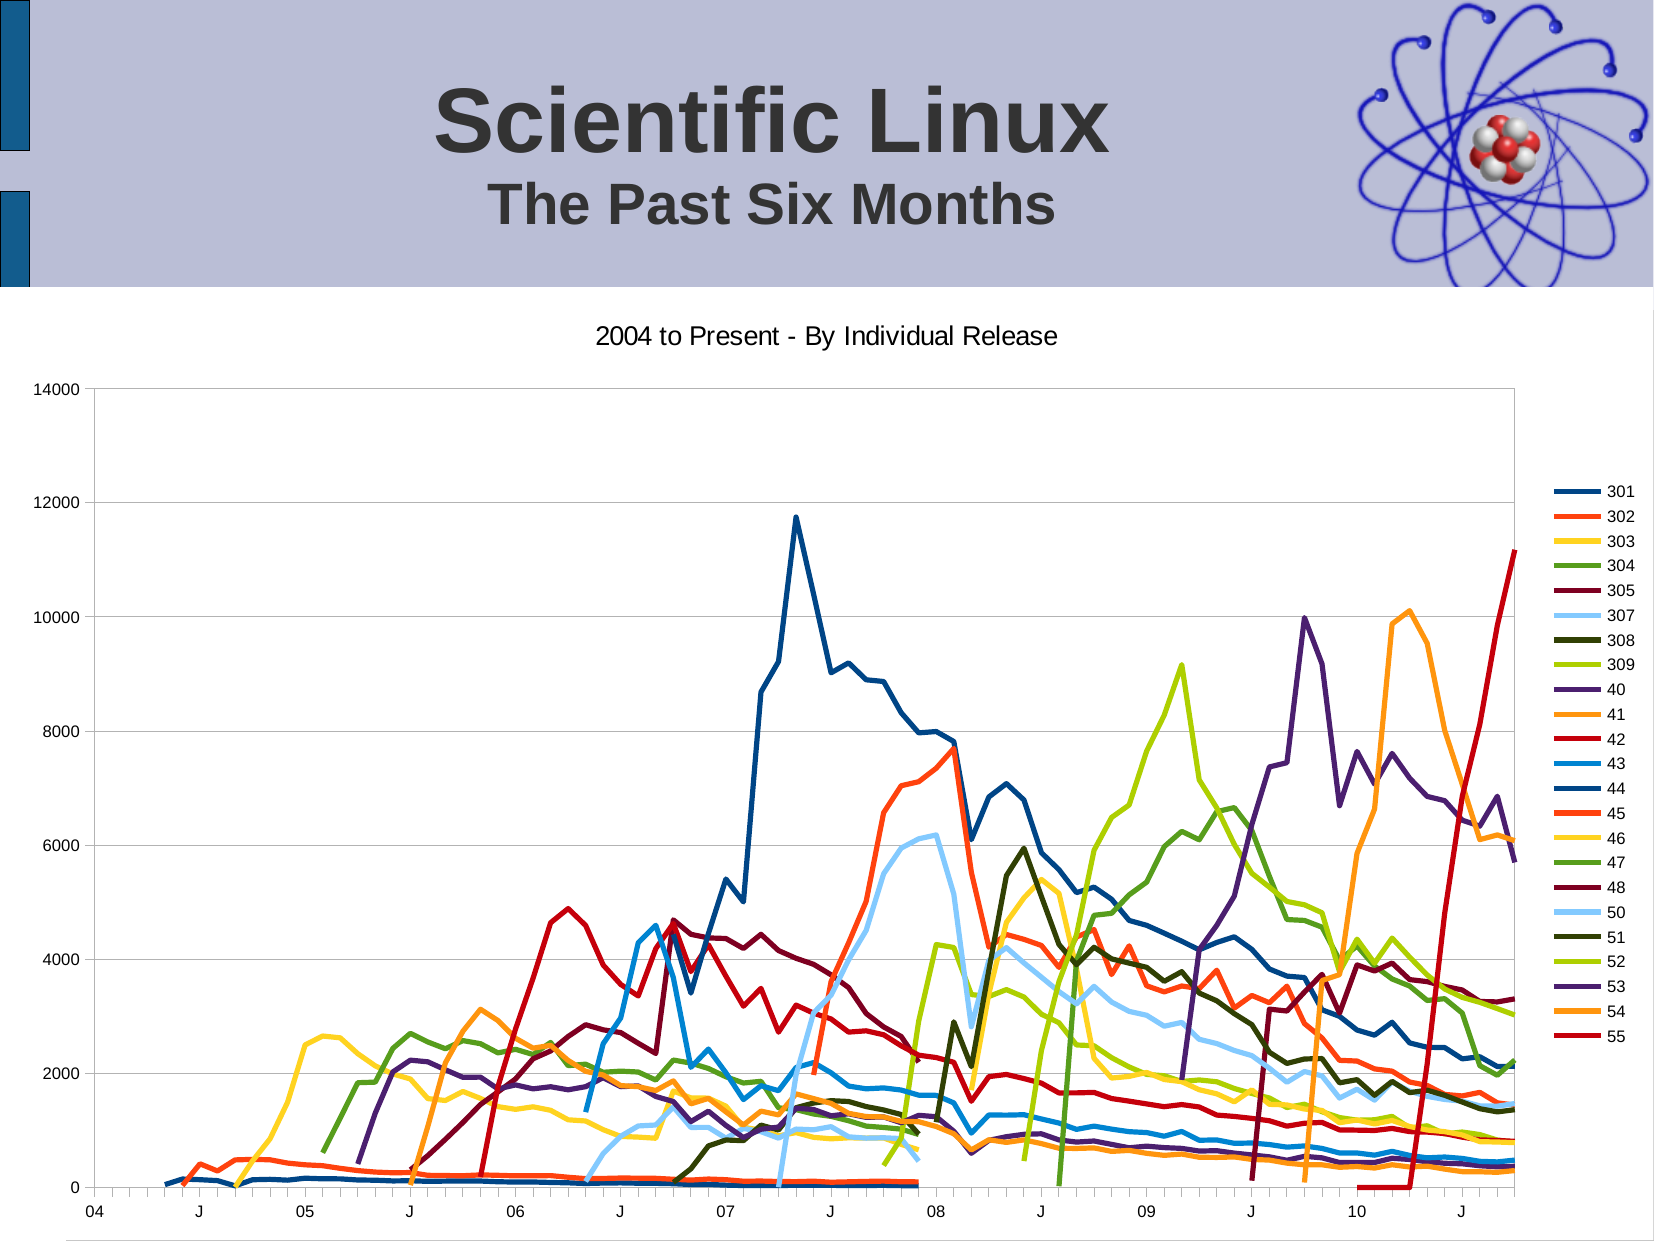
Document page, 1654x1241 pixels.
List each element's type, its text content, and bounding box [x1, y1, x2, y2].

title Scientific Linux The Past Six Months [82, 49, 1353, 257]
picture [1353, 0, 1654, 287]
chart [0, 287, 1654, 1241]
